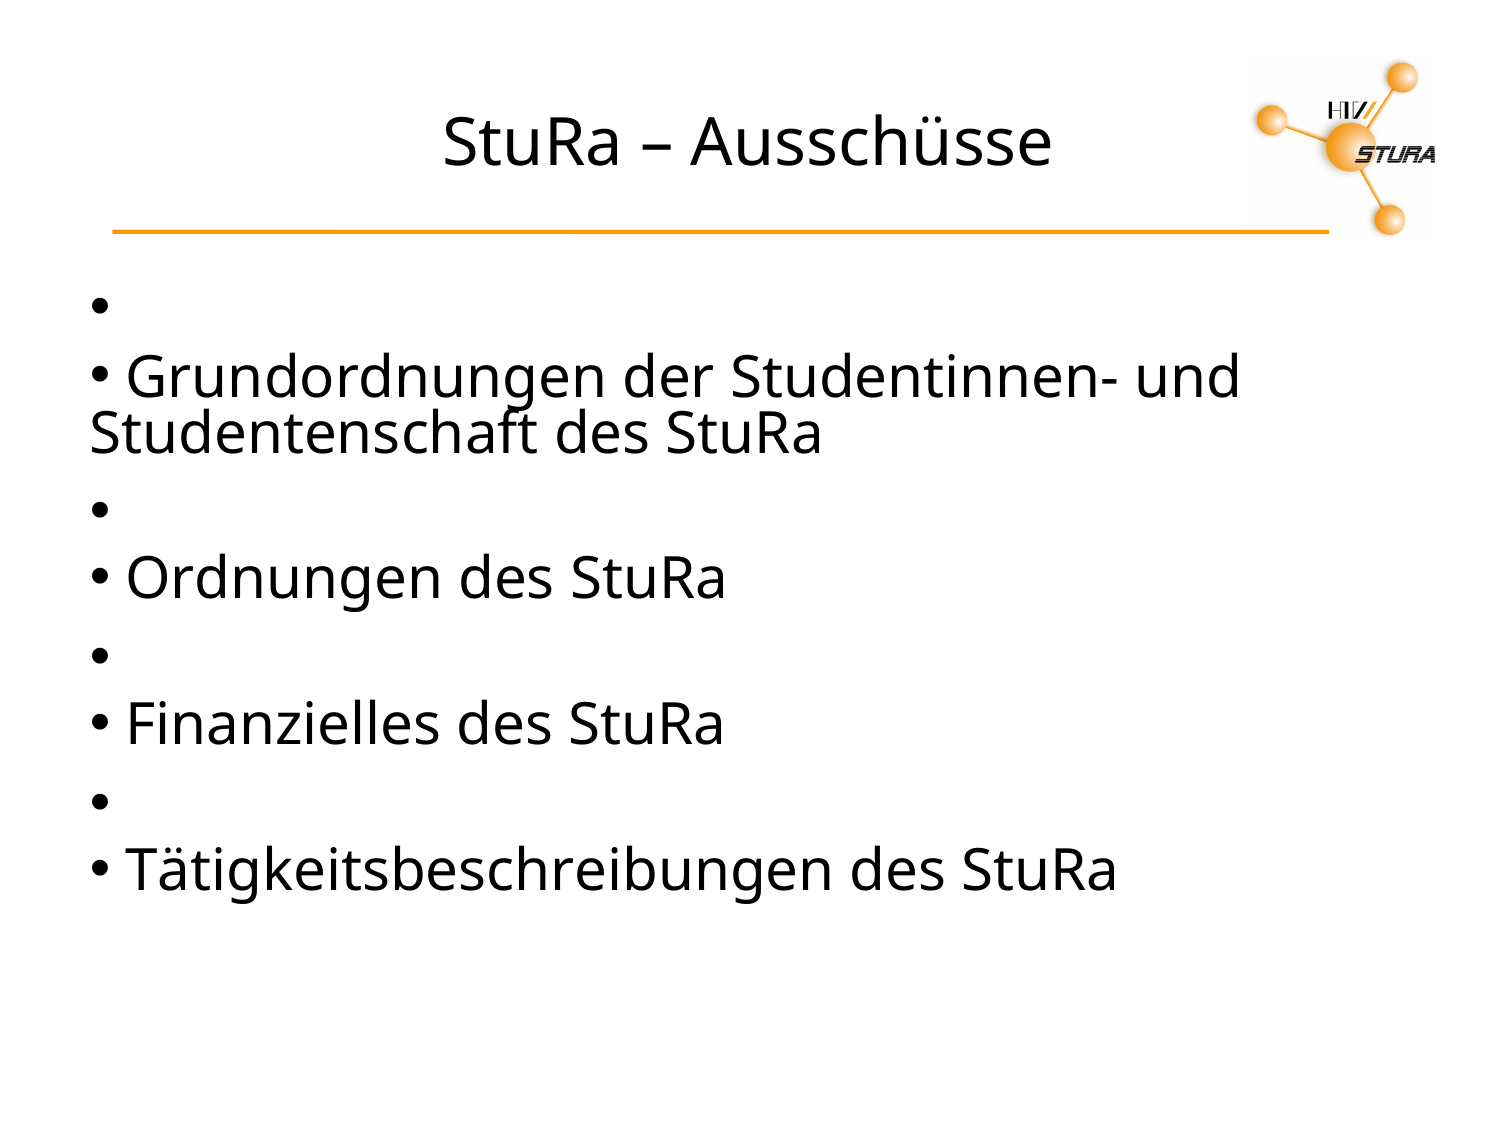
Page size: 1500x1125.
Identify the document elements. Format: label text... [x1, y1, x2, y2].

list Grundordnungen der Studentinnen- und Studentenschaft des StuRa Ordnungen des StuRa Finanzielles des StuRa Tätigkeitsbeschreibungen des StuRa [75, 262, 1426, 1063]
title StuRa – Ausschüsse [74, 90, 1424, 187]
